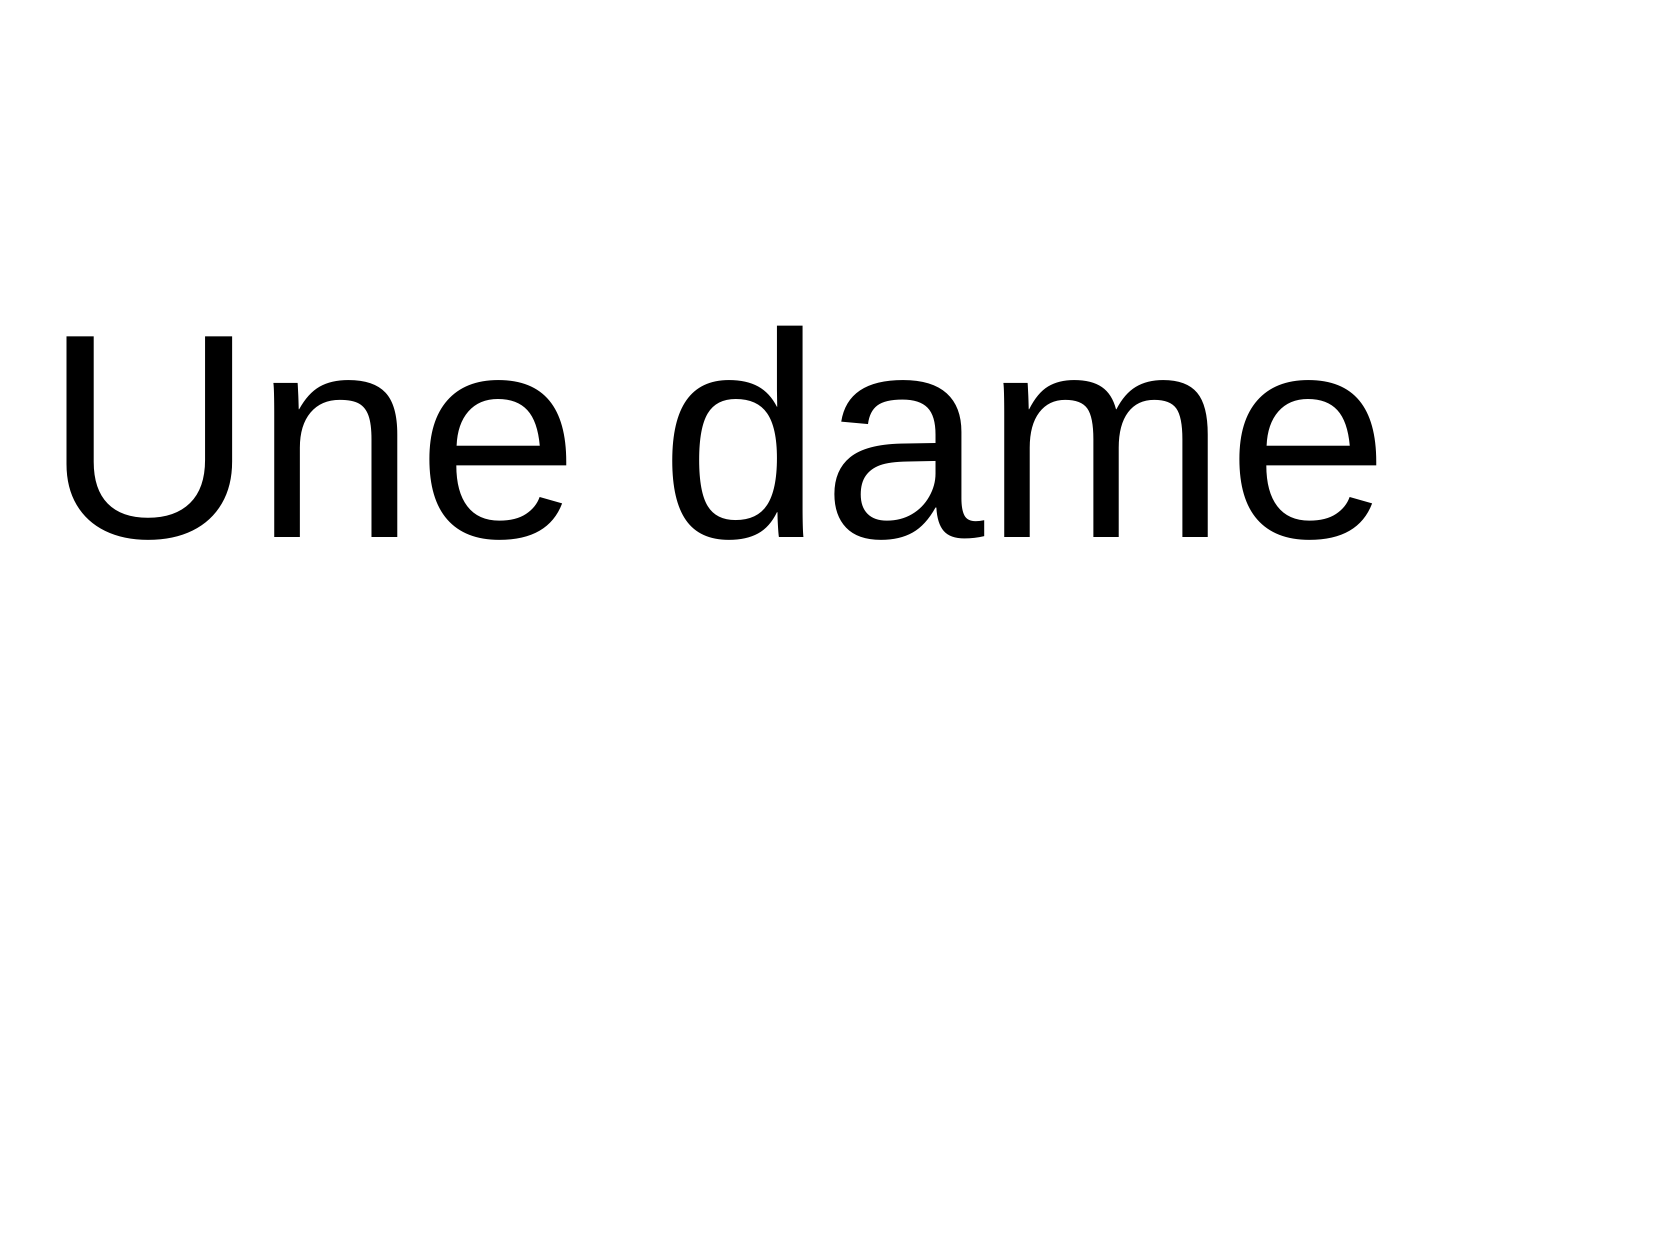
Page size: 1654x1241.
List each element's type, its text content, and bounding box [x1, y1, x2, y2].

text_box Une dame [29, 265, 1595, 607]
